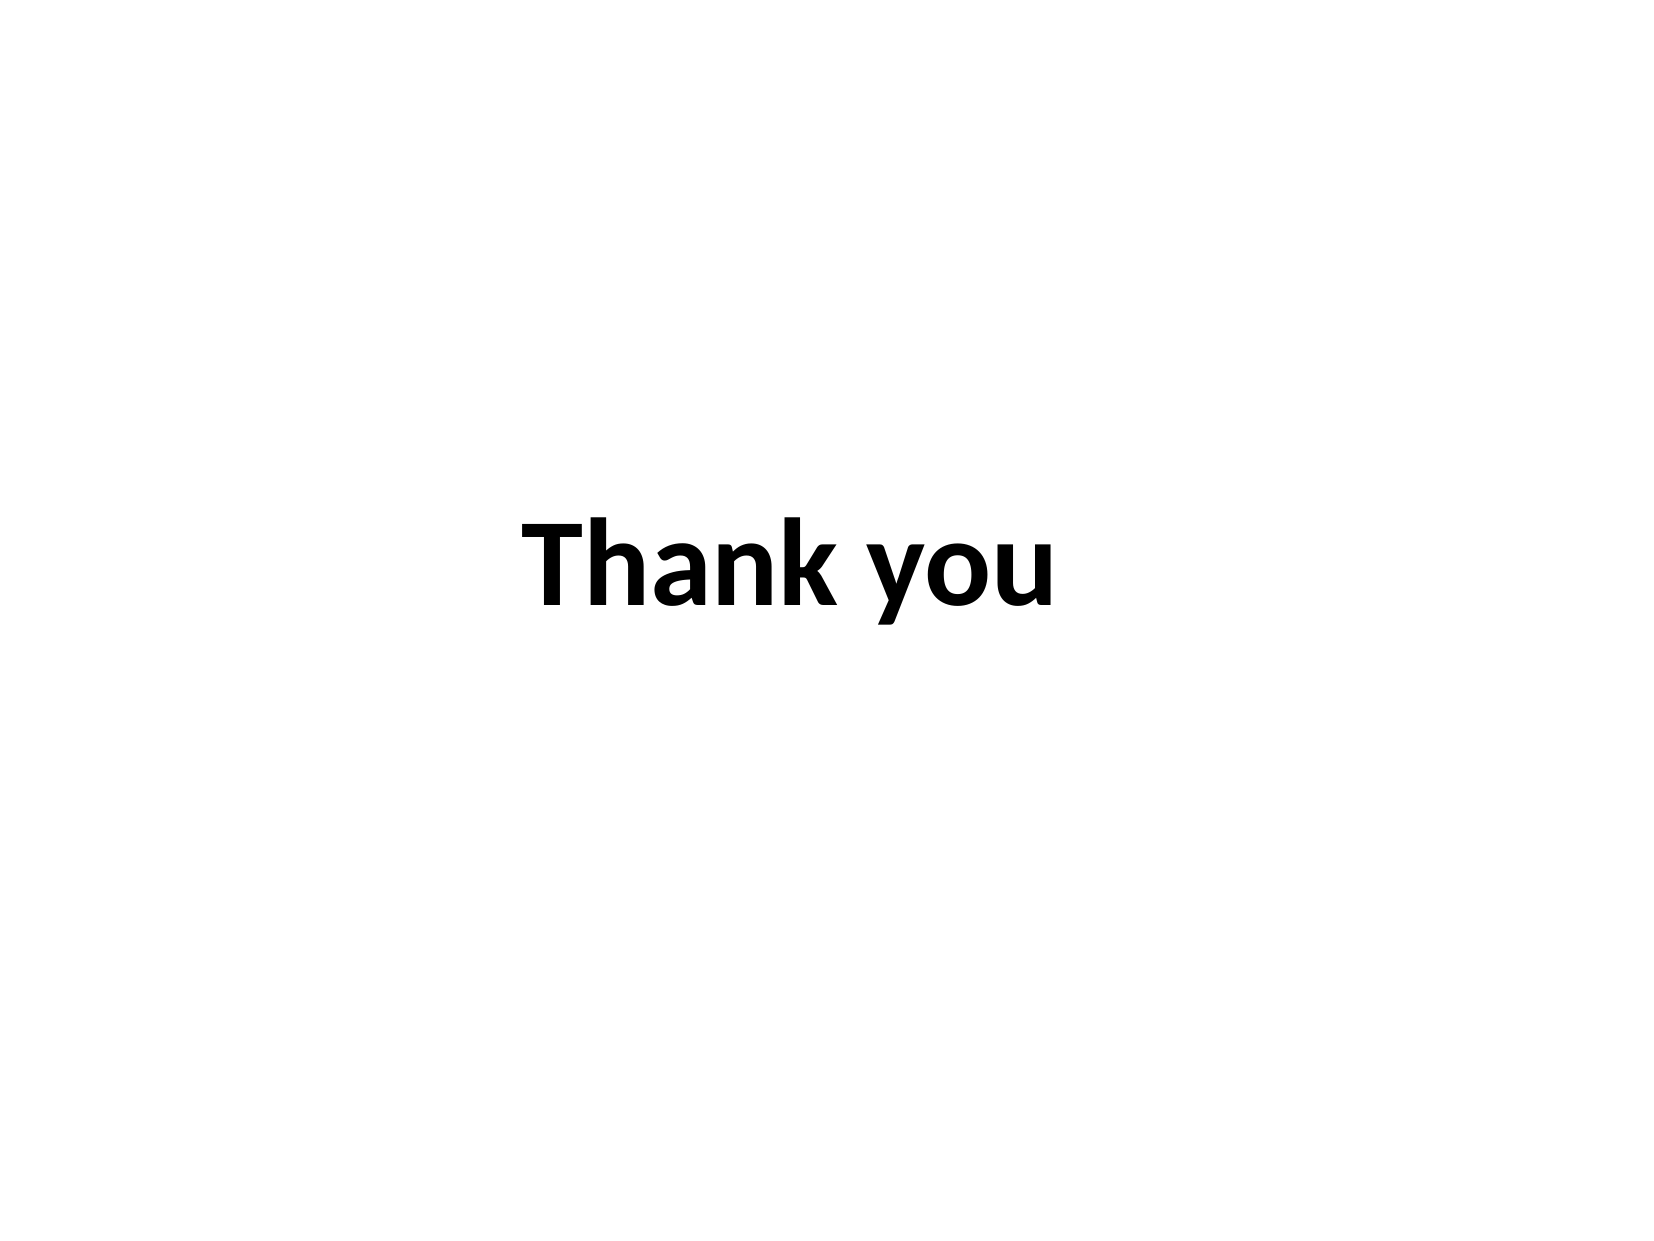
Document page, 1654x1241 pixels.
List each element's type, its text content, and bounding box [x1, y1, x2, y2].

text_box Thank you [506, 472, 1092, 640]
